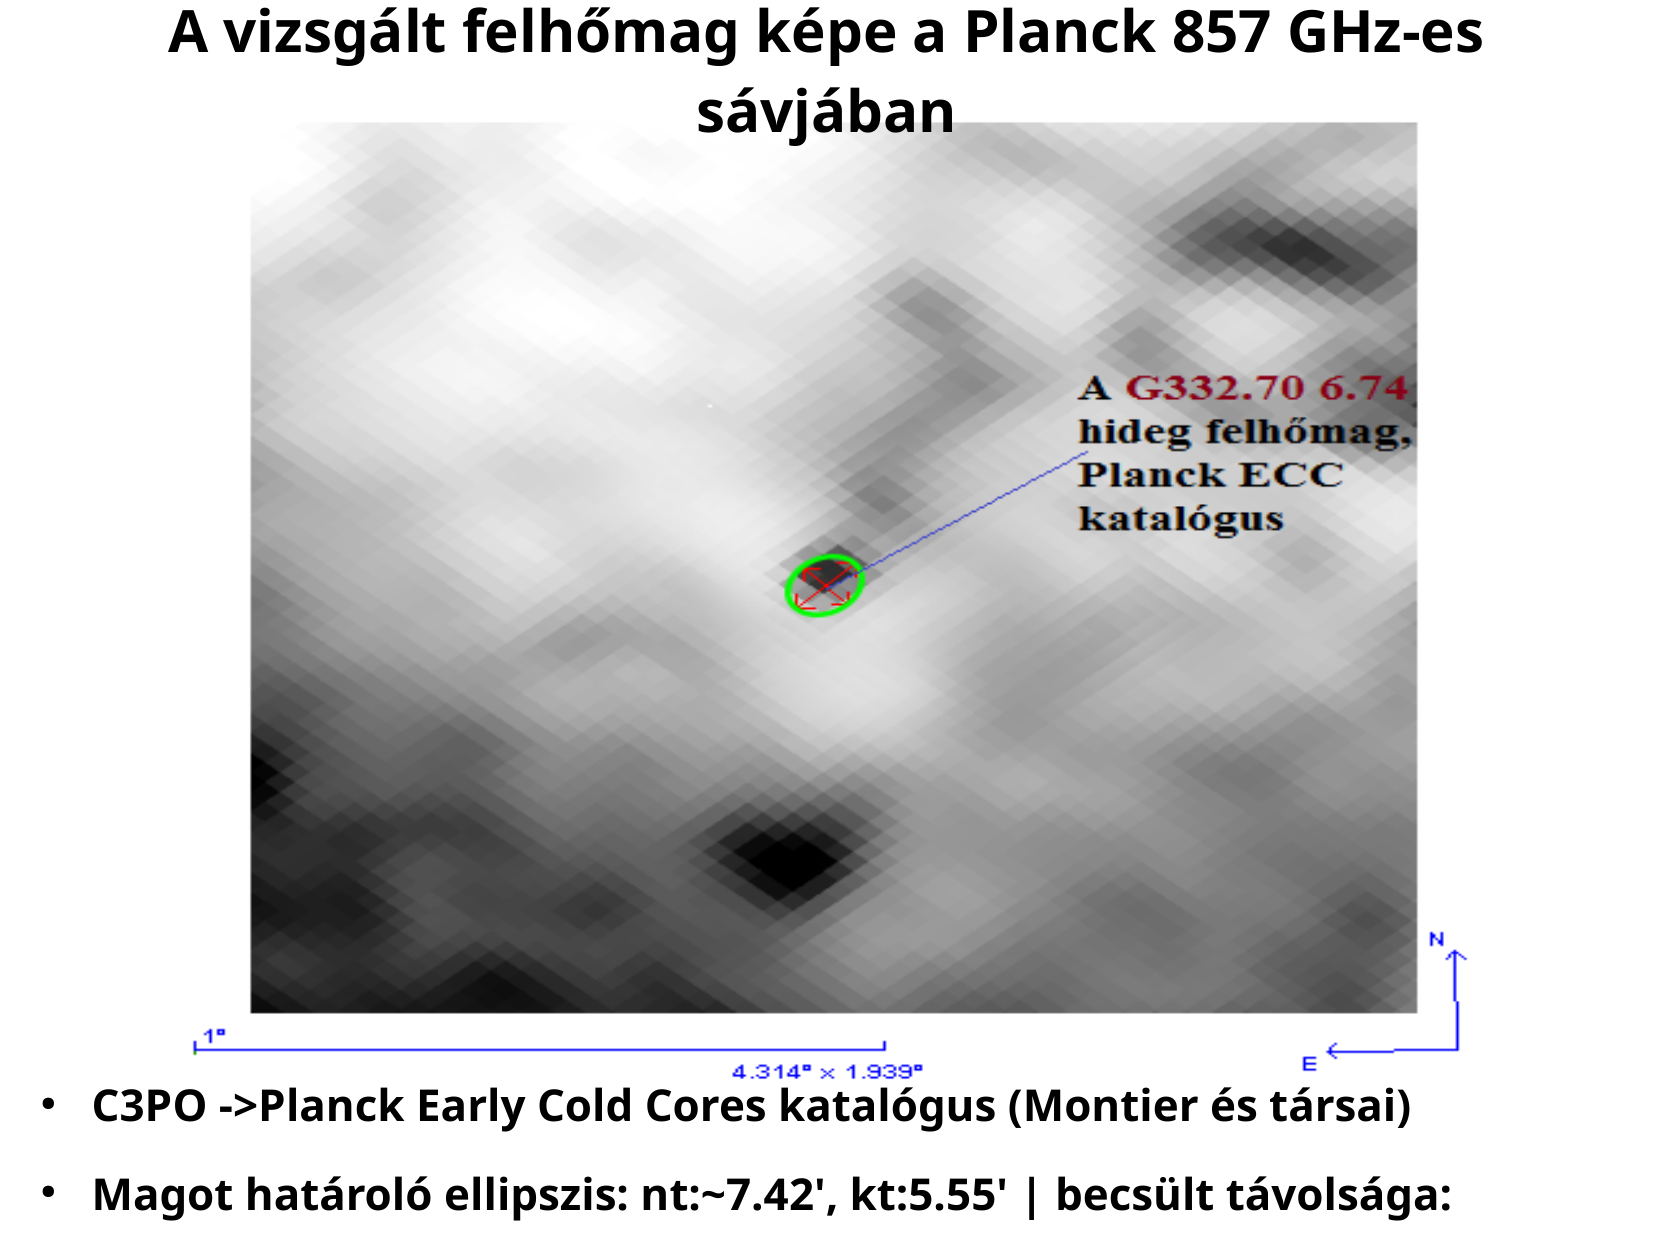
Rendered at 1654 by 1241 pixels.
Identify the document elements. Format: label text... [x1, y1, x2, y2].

picture [153, 116, 1501, 1074]
title A vizsgált felhőmag képe a Planck 857 GHz-es sávjában [82, 23, 1571, 116]
picture [736, 117, 747, 126]
picture [894, 117, 905, 126]
picture [859, 116, 871, 126]
picture [822, 117, 833, 126]
text_box C3PO ->Planck Early Cold Cores katalógus (Montier és társai) Magot határoló ellipszis: nt:~7.42', kt:5.55' | becsült távolsága: ~1.56kpc [23, 1074, 1595, 1241]
